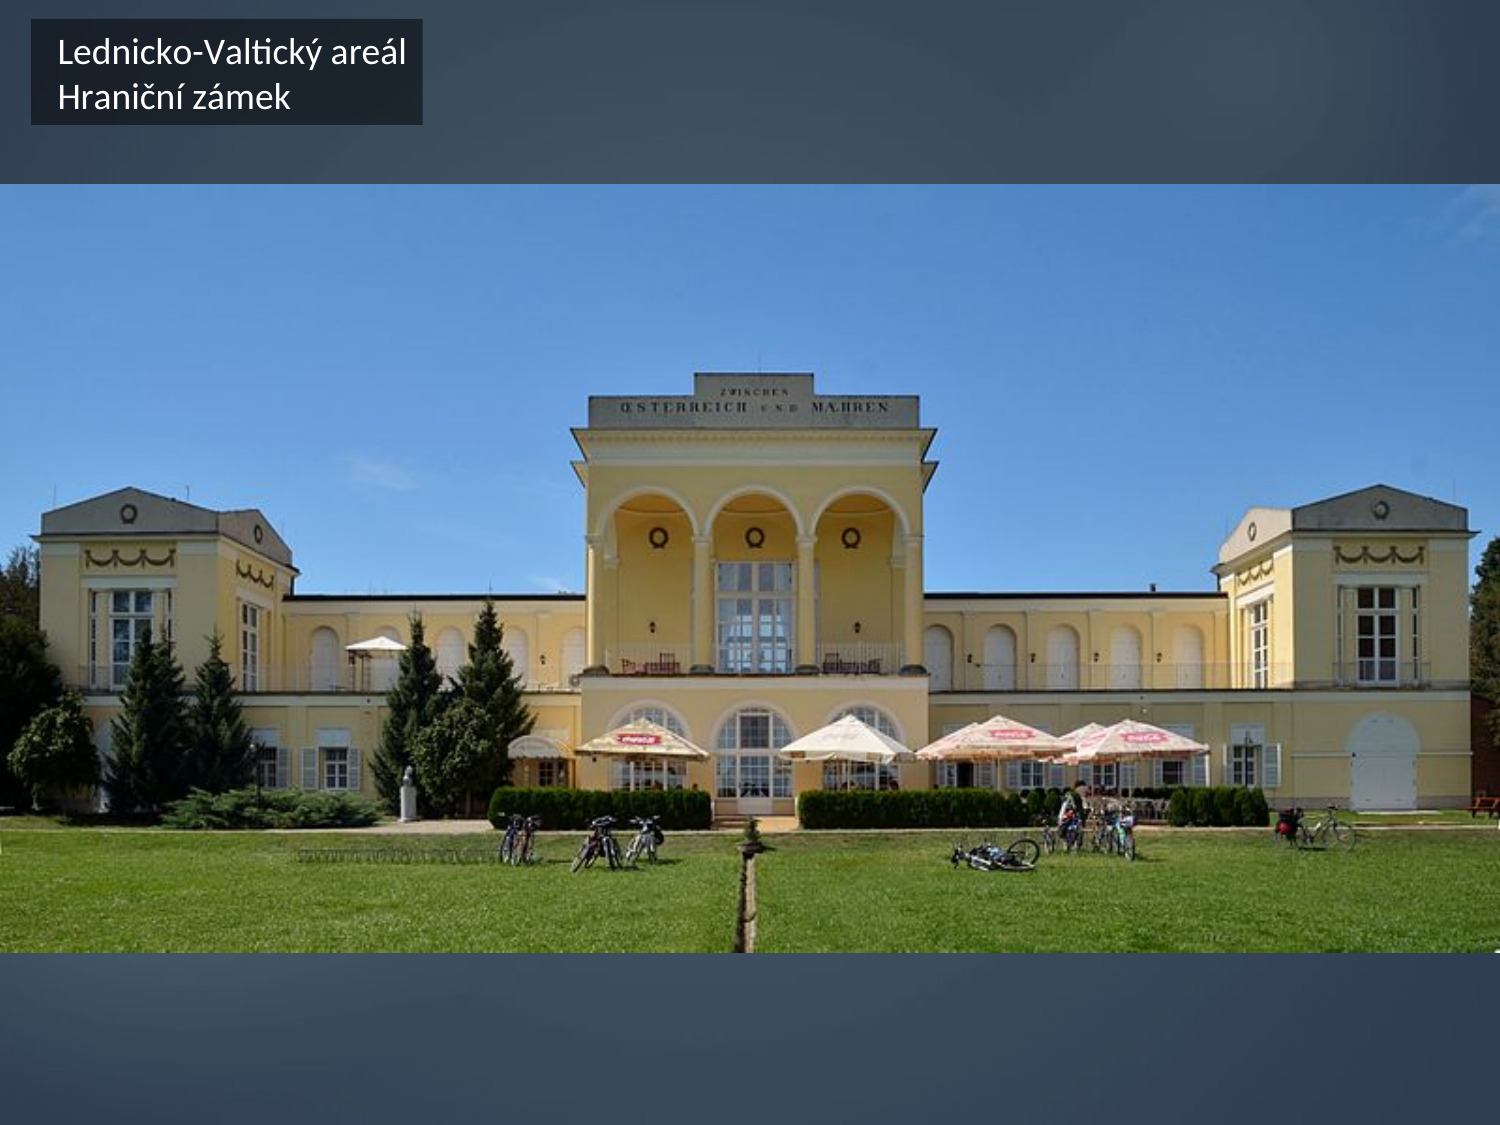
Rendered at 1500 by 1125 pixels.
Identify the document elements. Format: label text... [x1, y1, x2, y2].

picture [0, 0, 1500, 1125]
text_box Lednicko-Valtický areál Hraniční zámek [42, 18, 423, 125]
text_box [31, 18, 42, 125]
